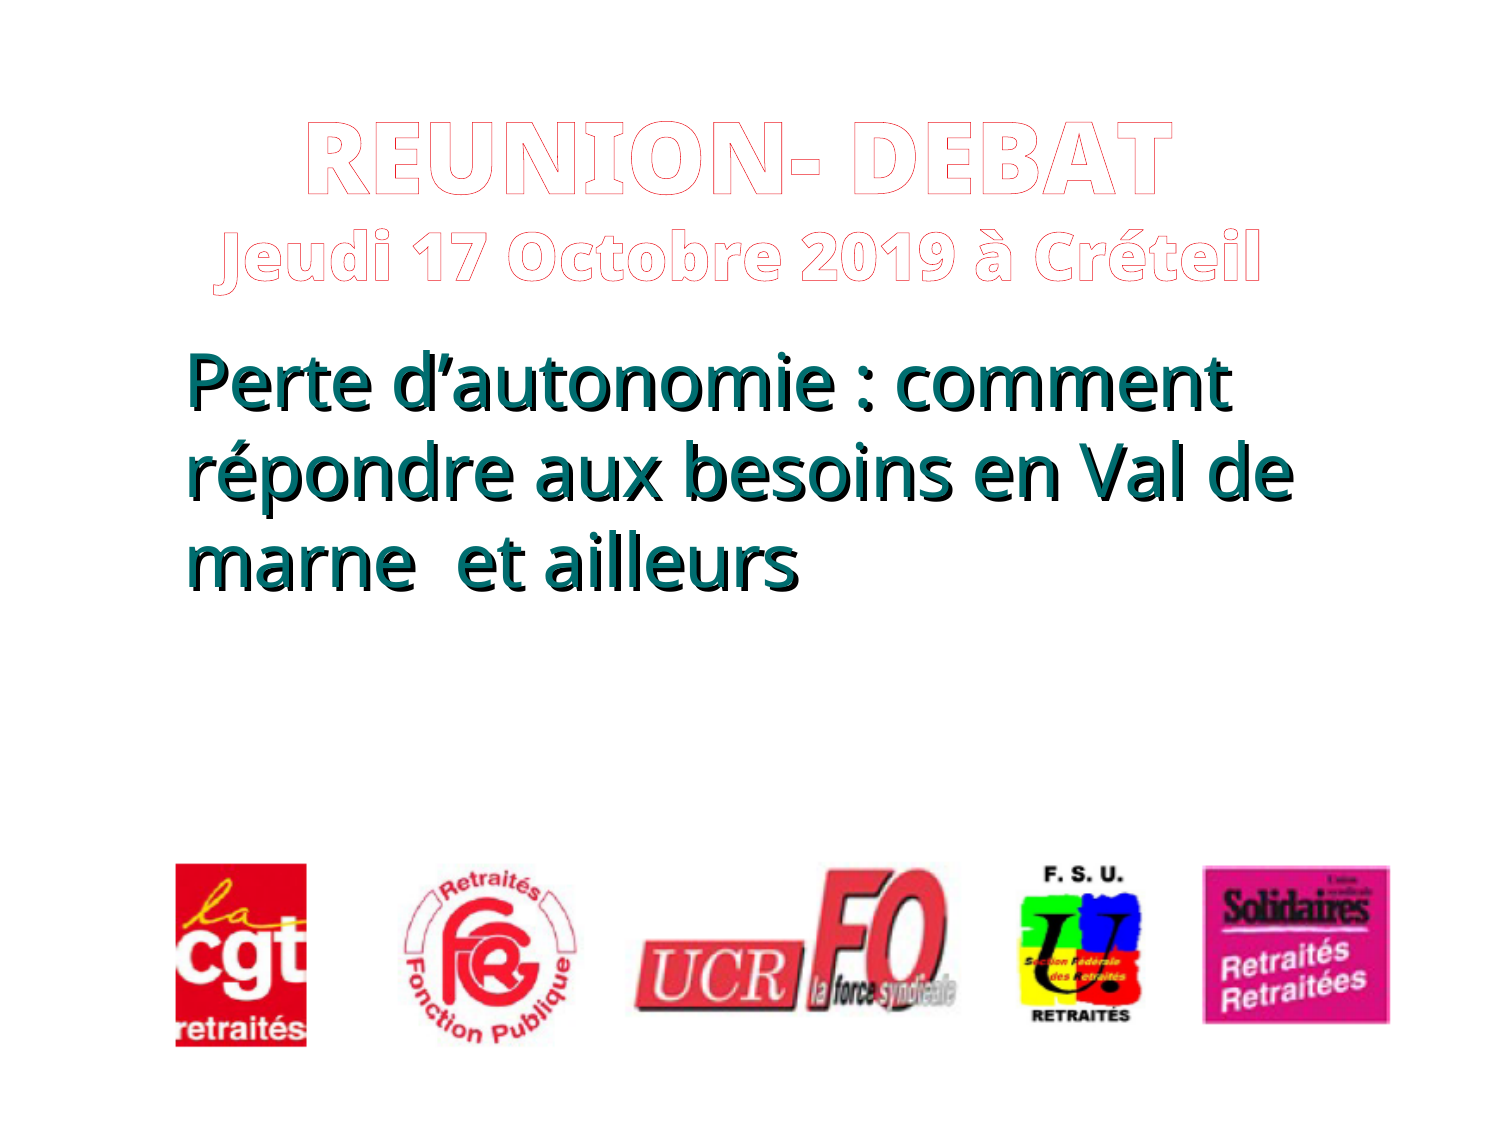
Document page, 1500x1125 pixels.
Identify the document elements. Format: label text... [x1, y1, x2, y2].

list Perte d’autonomie : comment répondre aux besoins en Val de marne et ailleurs [112, 324, 1388, 978]
picture [114, 838, 1461, 1075]
title REUNION- DEBAT Jeudi 17 Octobre 2019 à Créteil [112, 99, 1388, 288]
